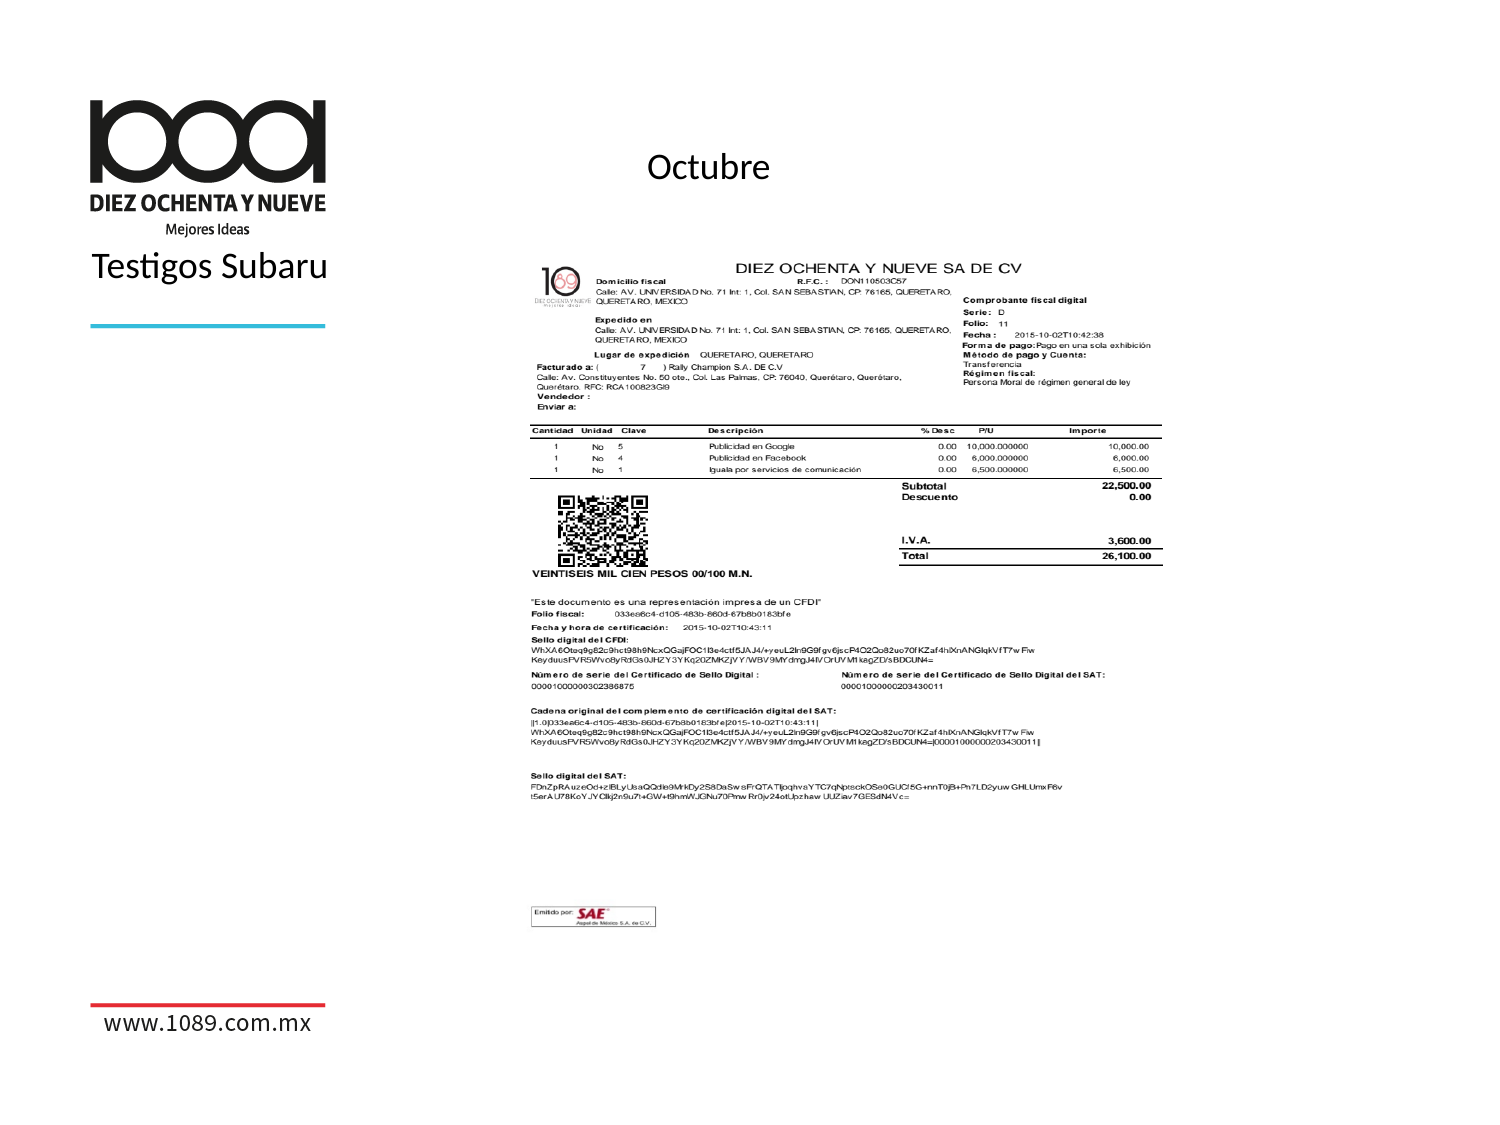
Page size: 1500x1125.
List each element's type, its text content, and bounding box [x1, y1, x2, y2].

text_box Octubre [632, 143, 1154, 197]
picture [0, 0, 1500, 1125]
text_box Testigos Subaru [76, 242, 355, 296]
